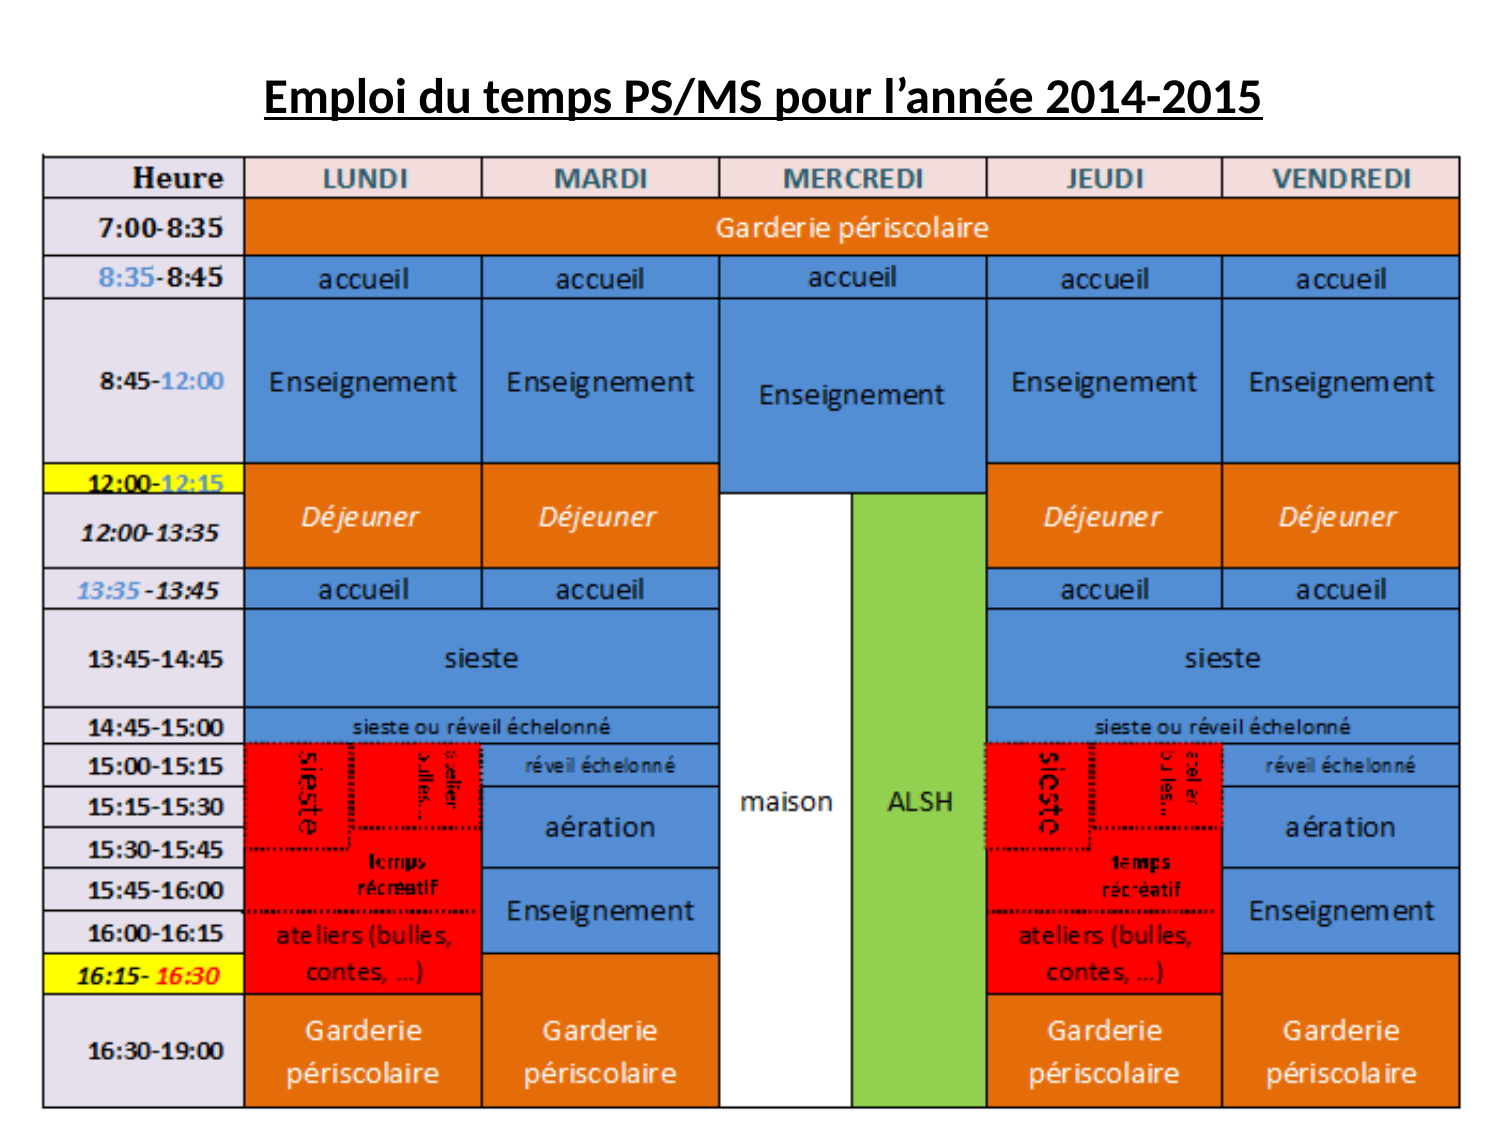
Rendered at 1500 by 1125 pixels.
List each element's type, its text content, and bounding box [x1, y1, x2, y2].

text_box Emploi du temps PS/MS pour l’année 2014-2015 [88, 0, 1439, 188]
picture [32, 148, 1474, 1122]
